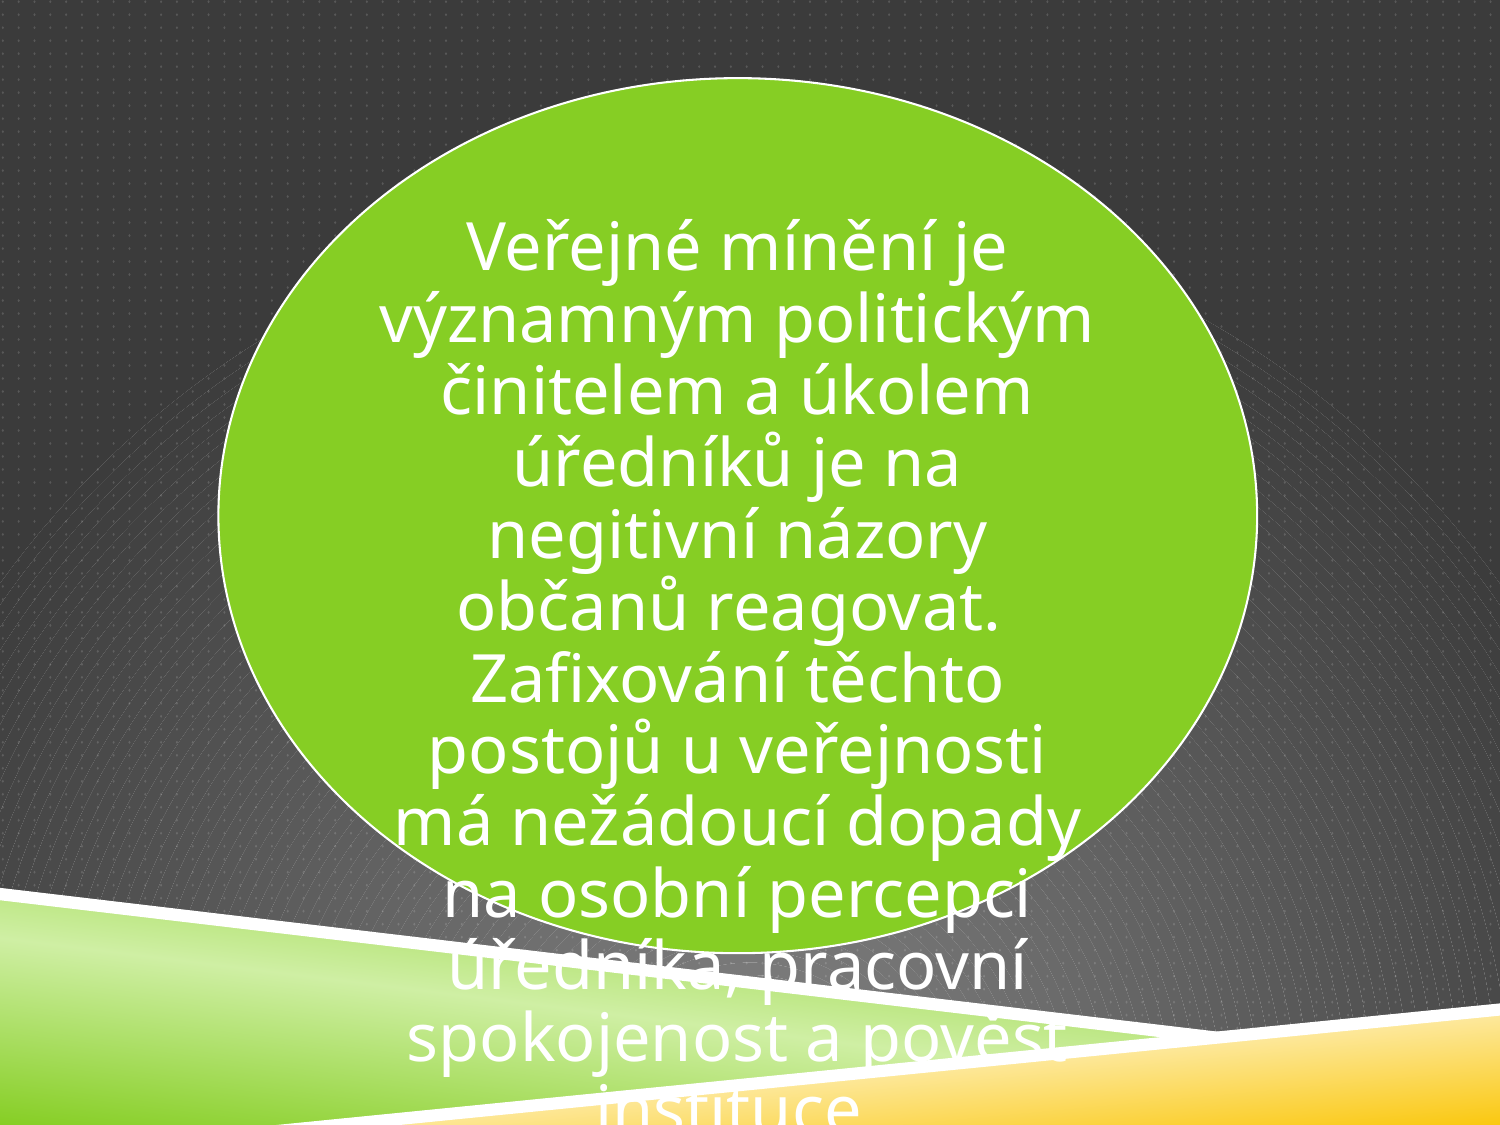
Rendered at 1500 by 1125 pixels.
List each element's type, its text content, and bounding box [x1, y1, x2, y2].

text_box Veřejné mínění je významným politickým činitelem a úkolem úředníků je na negitivní názory občanů reagovat. Zafixování těchto postojů u veřejnosti má nežádoucí dopady na osobní percepci úředníka, pracovní spokojenost a pověst instituce. [218, 78, 1258, 954]
